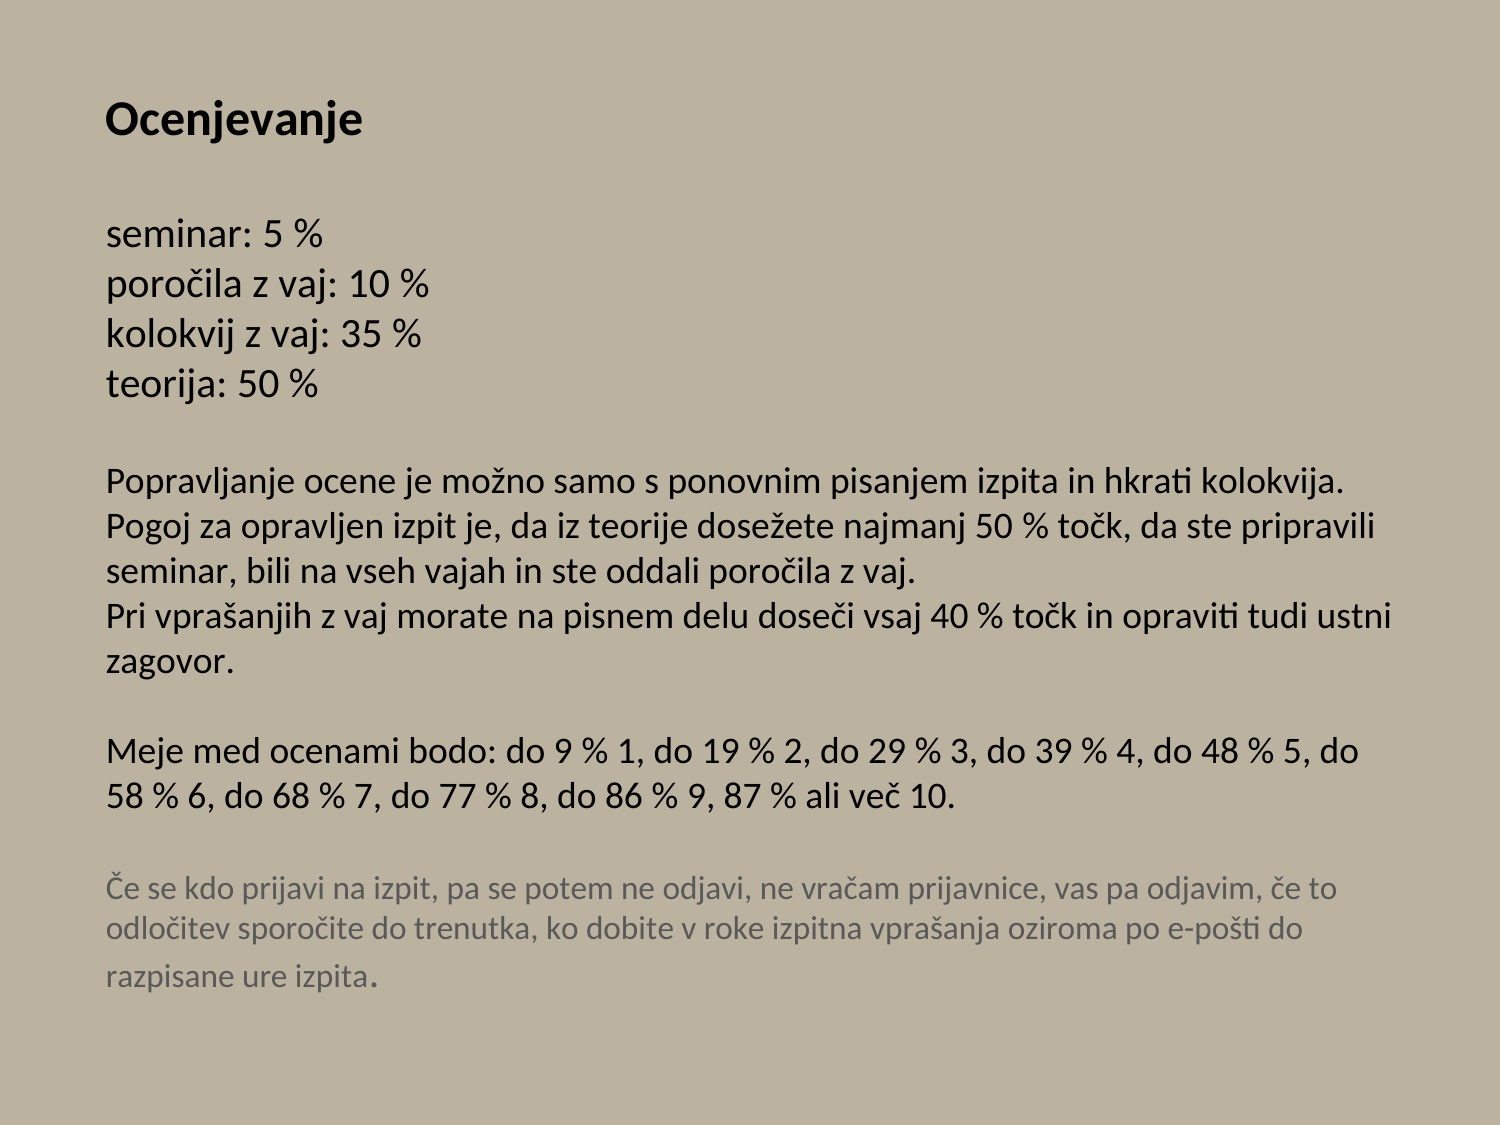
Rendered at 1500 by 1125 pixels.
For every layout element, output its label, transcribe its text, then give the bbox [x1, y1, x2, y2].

text_box Ocenjevanje seminar: 5 % poročila z vaj: 10 % kolokvij z vaj: 35 % teorija: 50 % Popravljanje ocene je možno samo s ponovnim pisanjem izpita in hkrati kolokvija. Pogoj za opravljen izpit je, da iz teorije dosežete najmanj 50 % točk, da ste pripravili seminar, bili na vseh vajah in ste oddali poročila z vaj. Pri vprašanjih z vaj morate na pisnem delu doseči vsaj 40 % točk in opraviti tudi ustni zagovor. Meje med ocenami bodo: do 9 % 1, do 19 % 2, do 29 % 3, do 39 % 4, do 48 % 5, do 58 % 6, do 68 % 7, do 77 % 8, do 86 % 9, 87 % ali več 10. Če se kdo prijavi na izpit, pa se potem ne odjavi, ne vračam prijavnice, vas pa odjavim, če to odločitev sporočite do trenutka, ko dobite v roke izpitna vprašanja oziroma po e-pošti do razpisane ure izpita. [91, 78, 1415, 1004]
